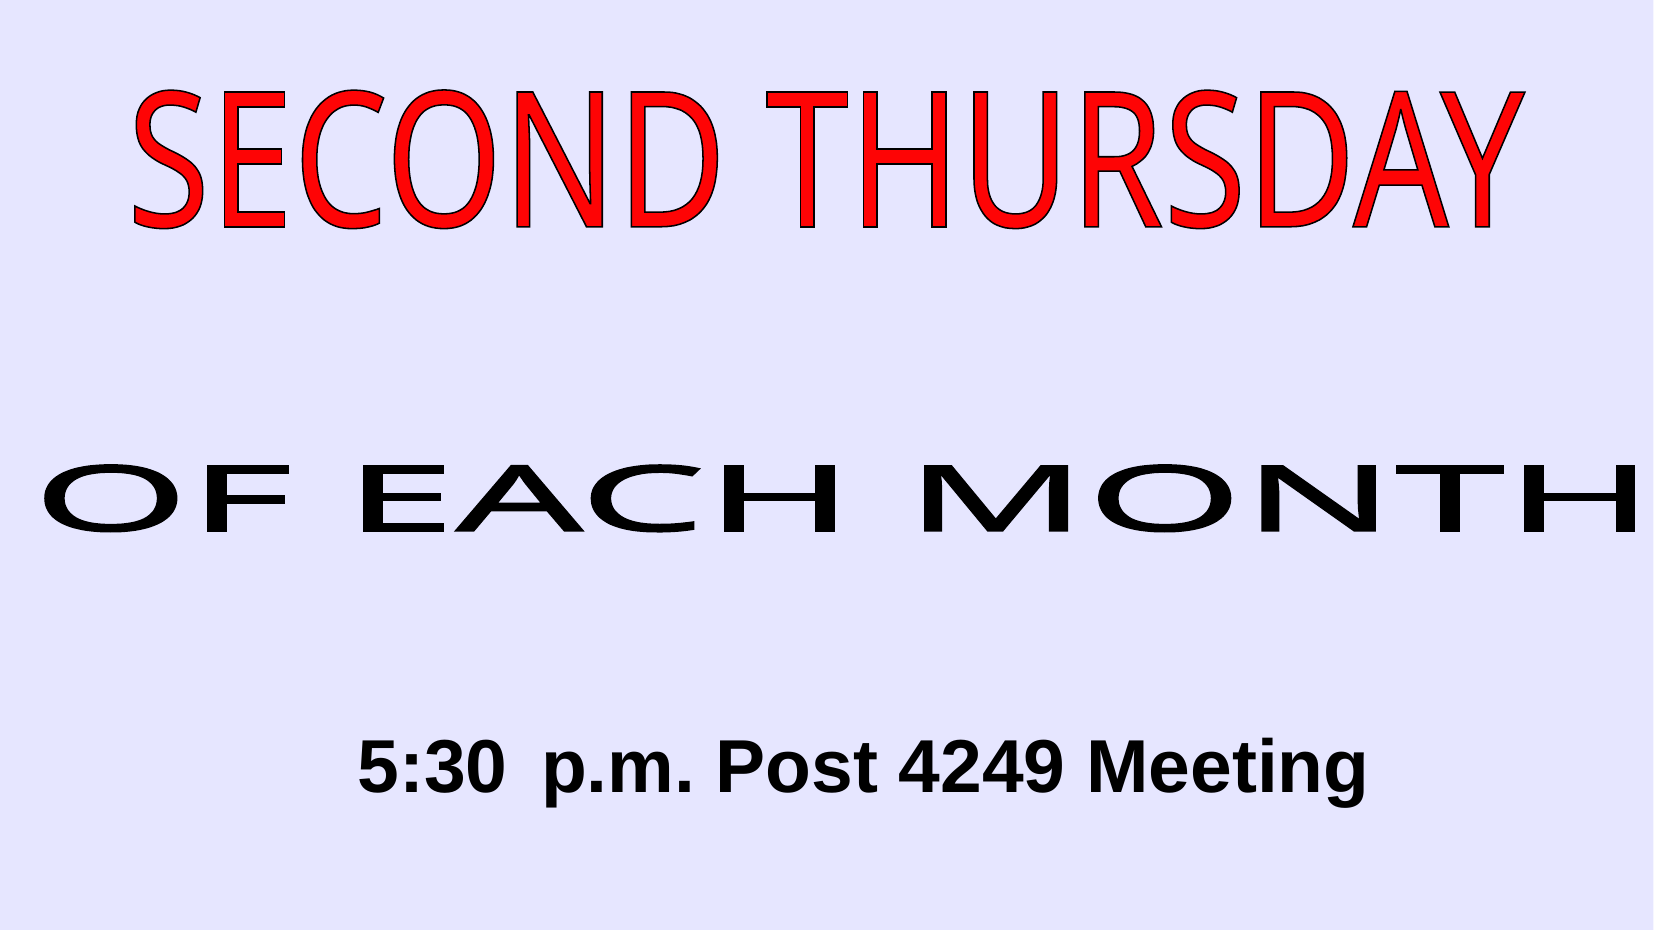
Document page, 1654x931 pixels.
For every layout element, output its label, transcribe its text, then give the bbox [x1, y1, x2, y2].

text_box OF EACH MONTH [1525, 465, 1635, 531]
text_box OF EACH MONTH [591, 465, 700, 532]
text_box SECOND THURSDAY [1084, 92, 1162, 227]
text_box OF EACH MONTH [1396, 465, 1504, 531]
text_box 5:30 p.m. Post 4249 Meeting [0, 717, 1516, 871]
text_box SECOND THURSDAY [1260, 92, 1347, 227]
text_box OF EACH MONTH [924, 465, 1068, 531]
text_box OF EACH MONTH [1262, 465, 1376, 531]
text_box SECOND THURSDAY [767, 92, 848, 227]
text_box SECOND THURSDAY [973, 92, 1057, 229]
text_box OF EACH MONTH [1098, 464, 1231, 532]
text_box SECOND THURSDAY [631, 92, 718, 227]
text_box SECOND THURSDAY [517, 92, 603, 227]
text_box SECOND THURSDAY [1171, 90, 1240, 229]
text_box OF EACH MONTH [363, 465, 444, 531]
text_box OF EACH MONTH [45, 464, 177, 532]
text_box SECOND THURSDAY [1352, 91, 1449, 227]
text_box SECOND THURSDAY [134, 90, 203, 229]
text_box OF EACH MONTH [724, 465, 835, 531]
text_box OF EACH MONTH [455, 465, 584, 531]
text_box SECOND THURSDAY [224, 92, 285, 227]
text_box SECOND THURSDAY [302, 90, 384, 229]
text_box SECOND THURSDAY [394, 89, 494, 229]
text_box SECOND THURSDAY [1439, 92, 1525, 227]
text_box SECOND THURSDAY [863, 92, 946, 227]
text_box OF EACH MONTH [208, 465, 288, 531]
